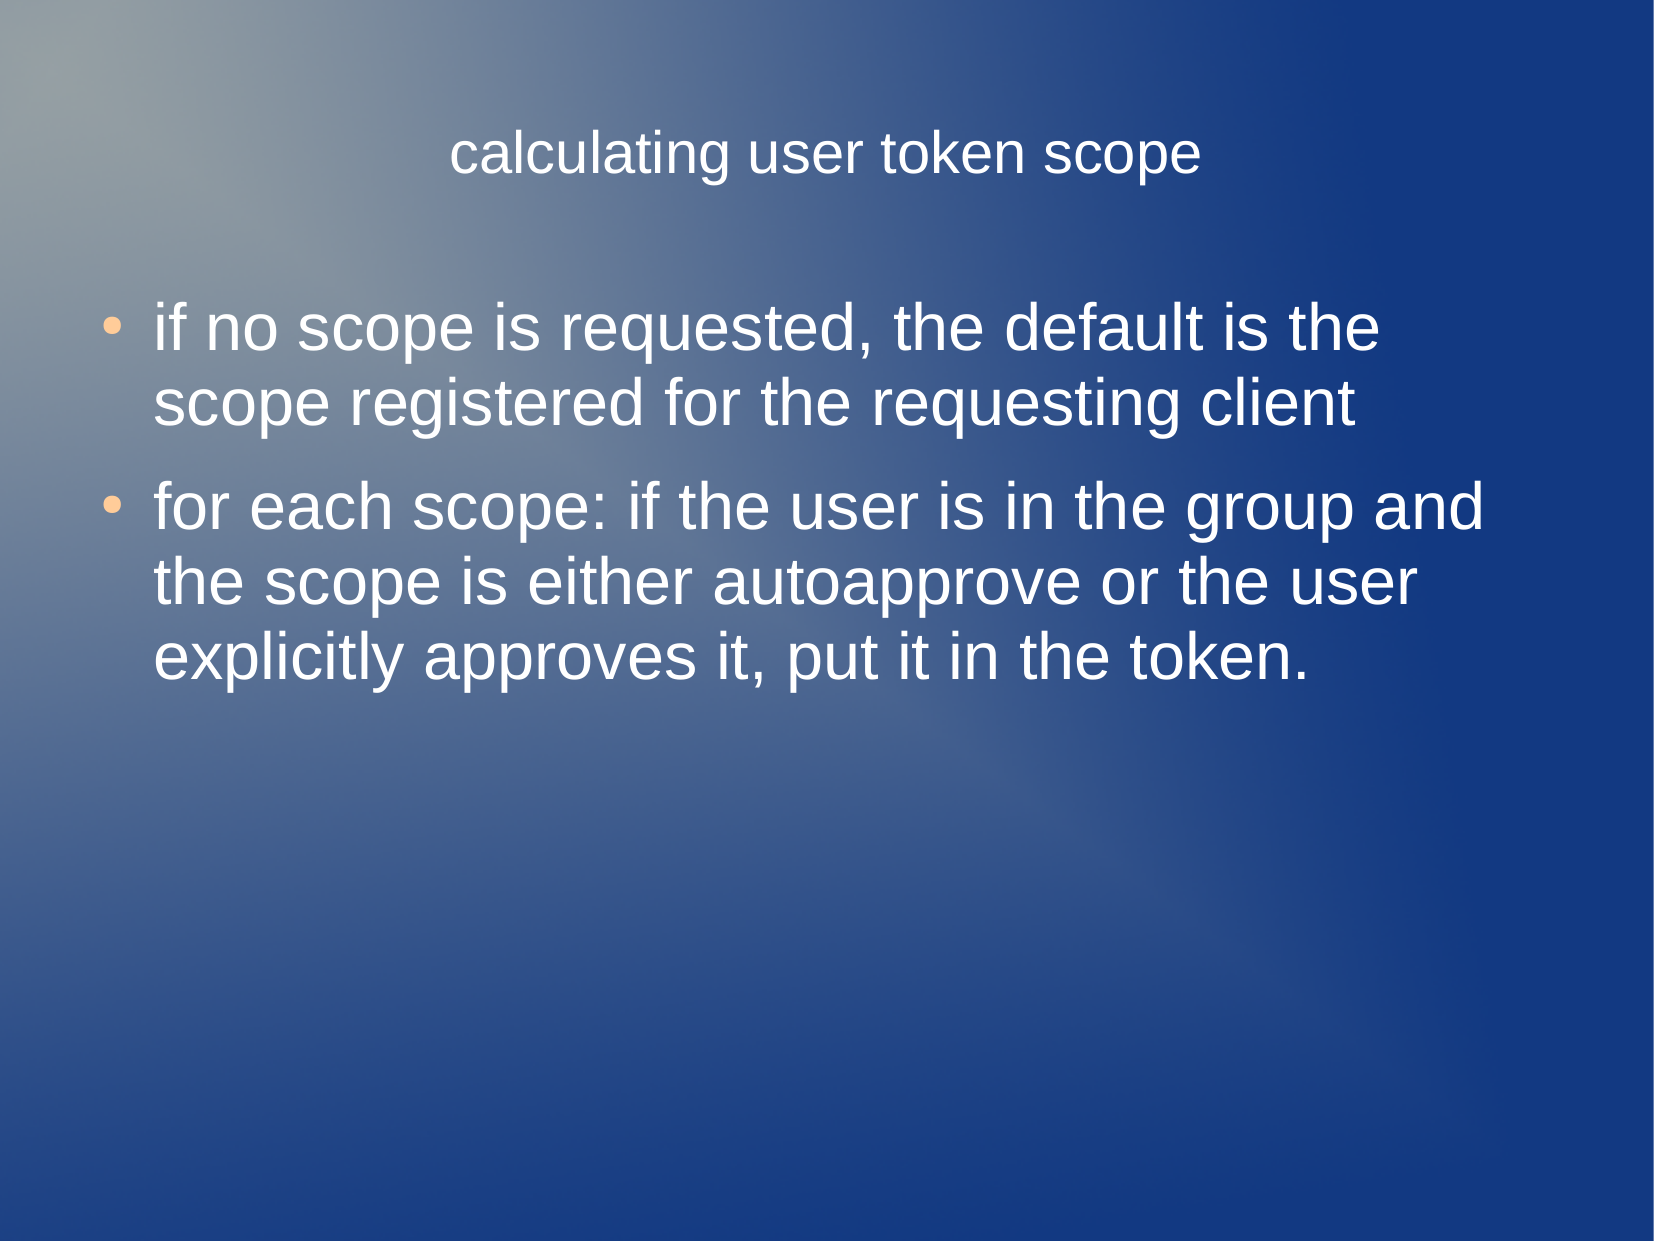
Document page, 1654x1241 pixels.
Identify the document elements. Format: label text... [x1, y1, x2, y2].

title calculating user token scope [82, 49, 1571, 257]
picture [0, 0, 1654, 1241]
list if no scope is requested, the default is the scope registered for the requesting client for each scope: if the user is in the group and the scope is either autoapprove or the user explicitly approves it, put it in the token. [82, 290, 1571, 1010]
